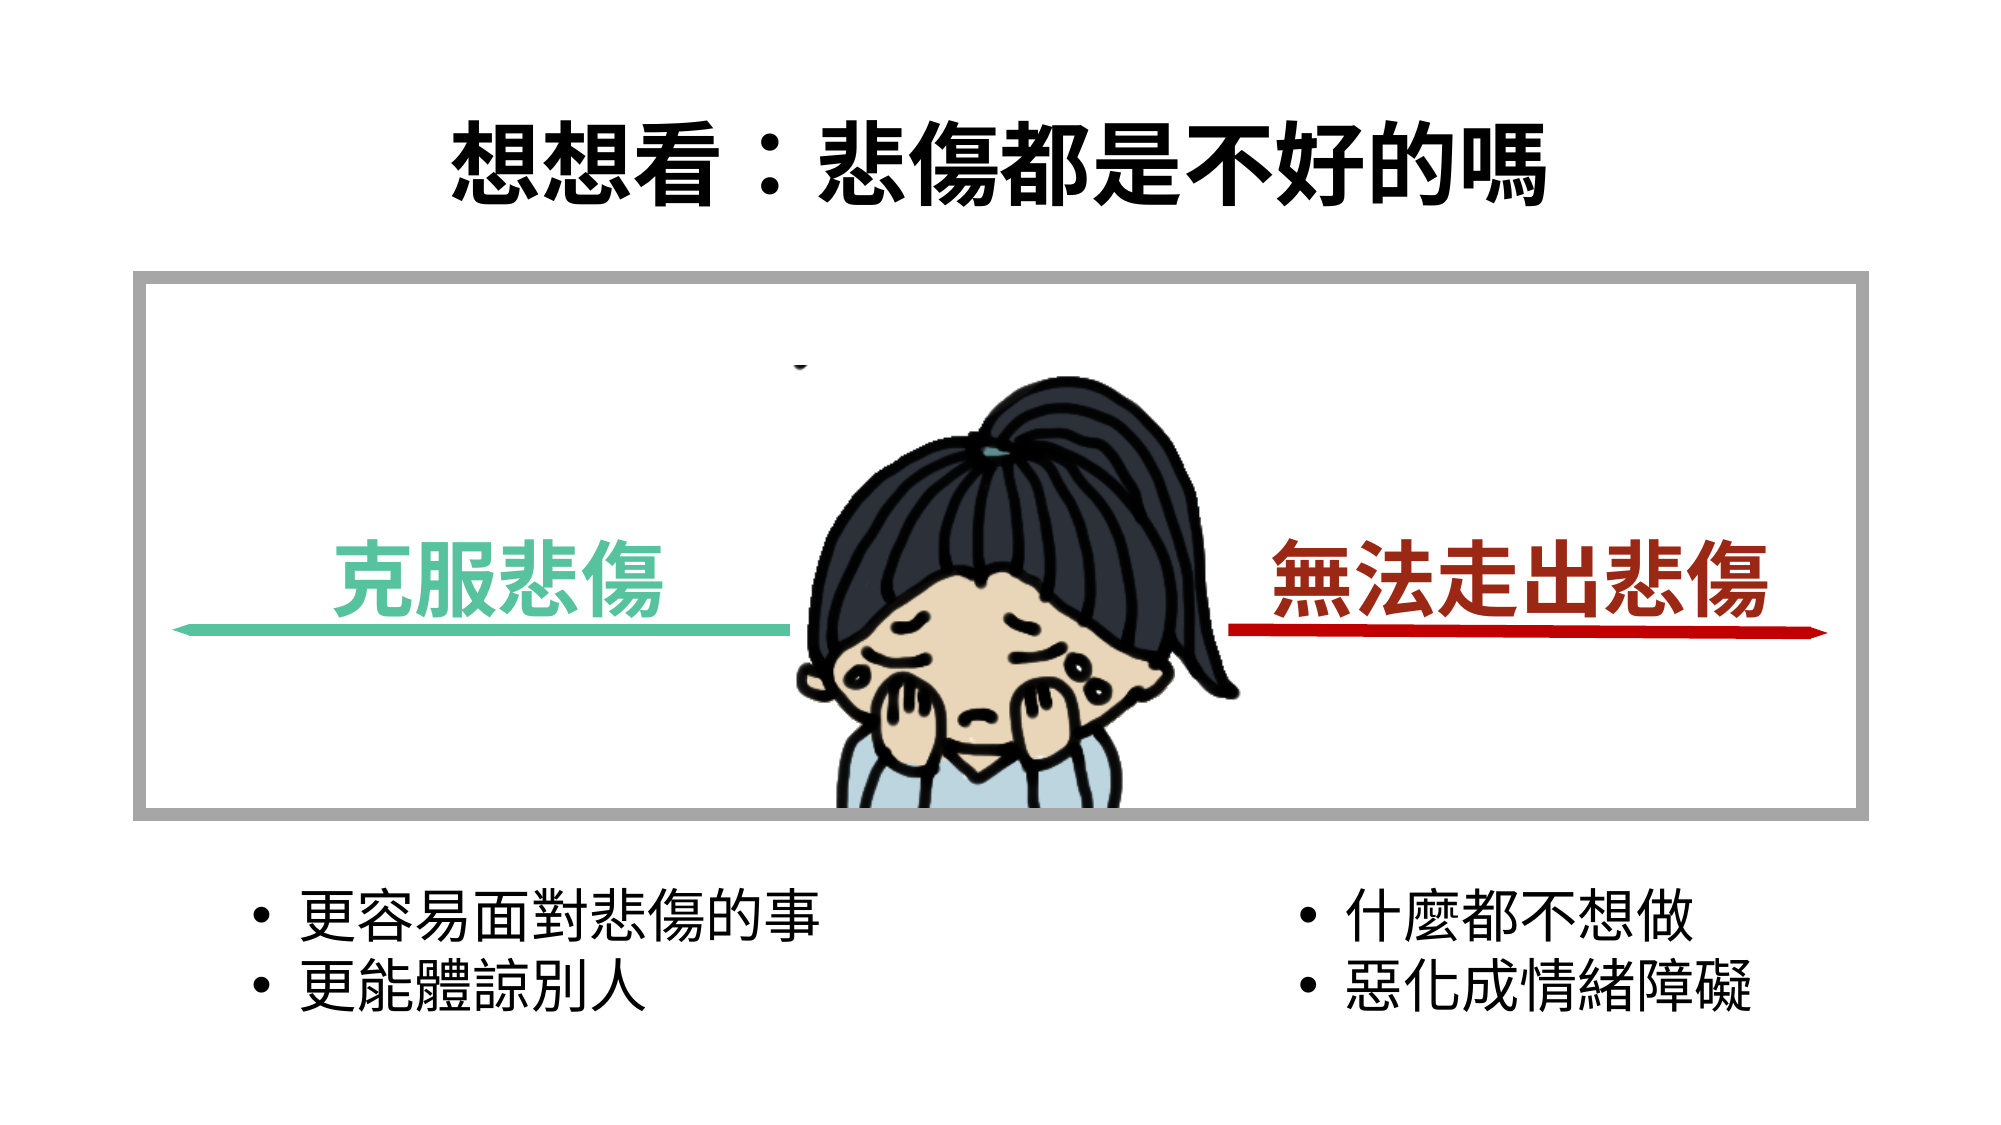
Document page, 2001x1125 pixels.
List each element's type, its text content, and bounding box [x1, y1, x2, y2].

title 想想看：悲傷都是不好的嗎 [137, 59, 1863, 271]
text_box 更容易面對悲傷的事 更能體諒別人 [236, 872, 931, 1027]
text_box 無法走出悲傷 [1255, 519, 1764, 630]
text_box 克服悲傷 [316, 519, 665, 630]
picture [762, 365, 1278, 808]
text_box 什麼都不想做 惡化成情緒障礙 [1283, 872, 1862, 1027]
